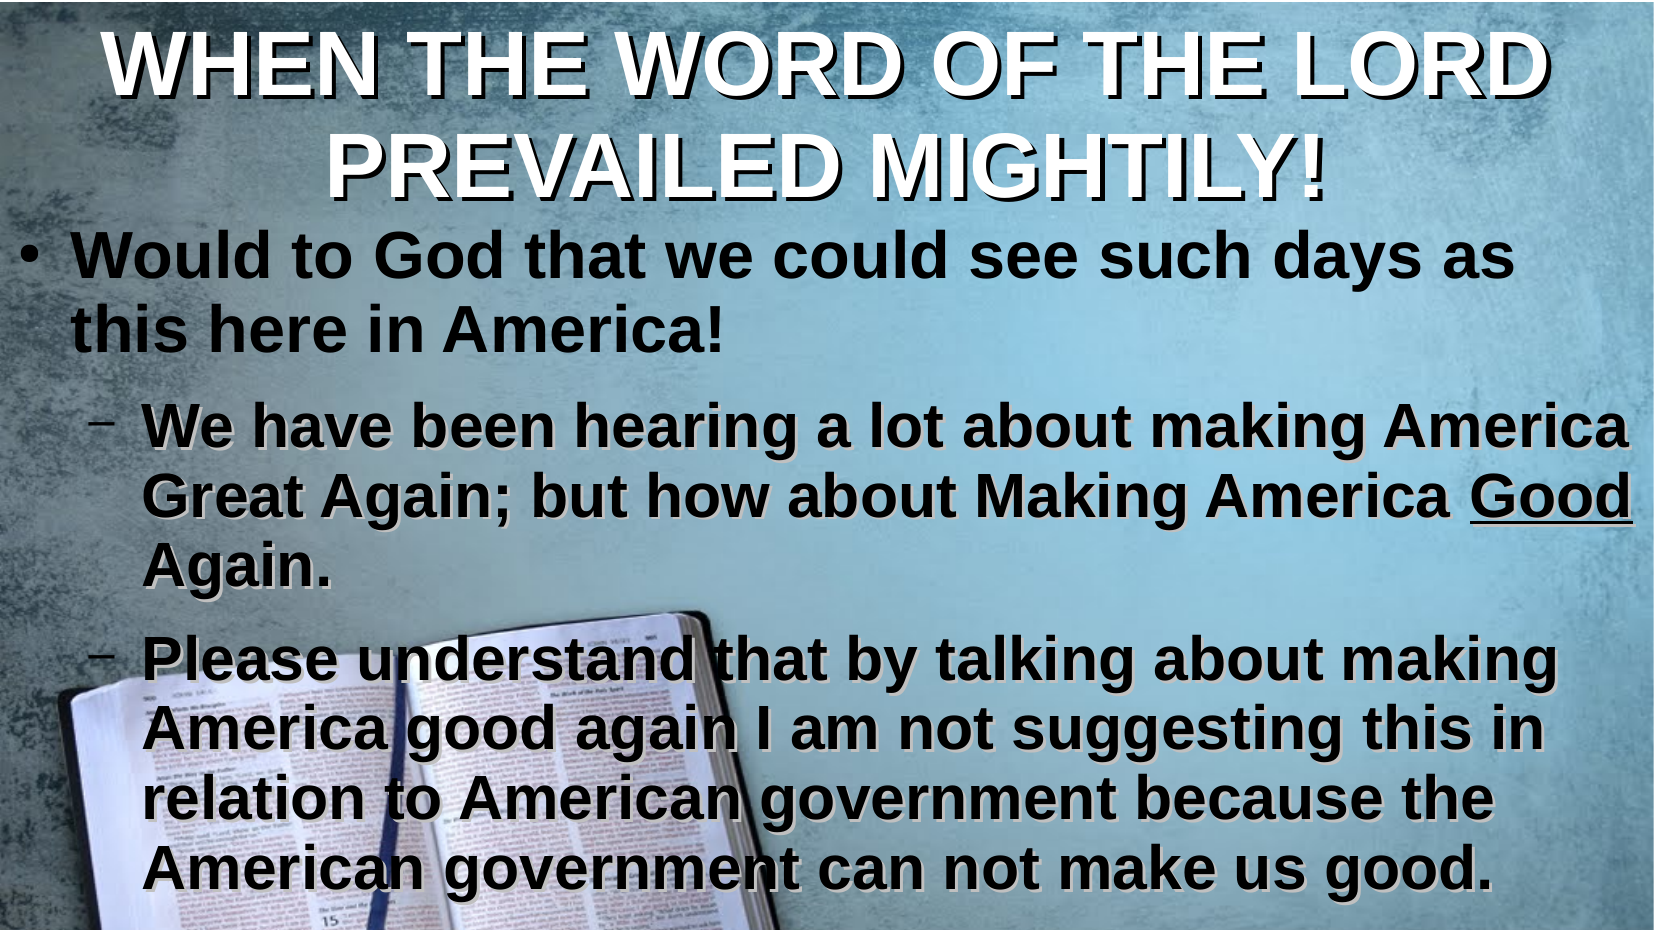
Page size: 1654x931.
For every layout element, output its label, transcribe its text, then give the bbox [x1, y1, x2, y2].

picture [0, 2, 1654, 217]
list Would to God that we could see such days as this here in America! We have been hearing a lot about making America Great Again; but how about Making America Good Again. Please understand that by talking about making America good again I am not suggesting this in relation to American government because the American government can not make us good. [0, 217, 1654, 930]
title WHEN THE WORD OF THE LORD PREVAILED MIGHTILY! [82, 12, 1571, 217]
